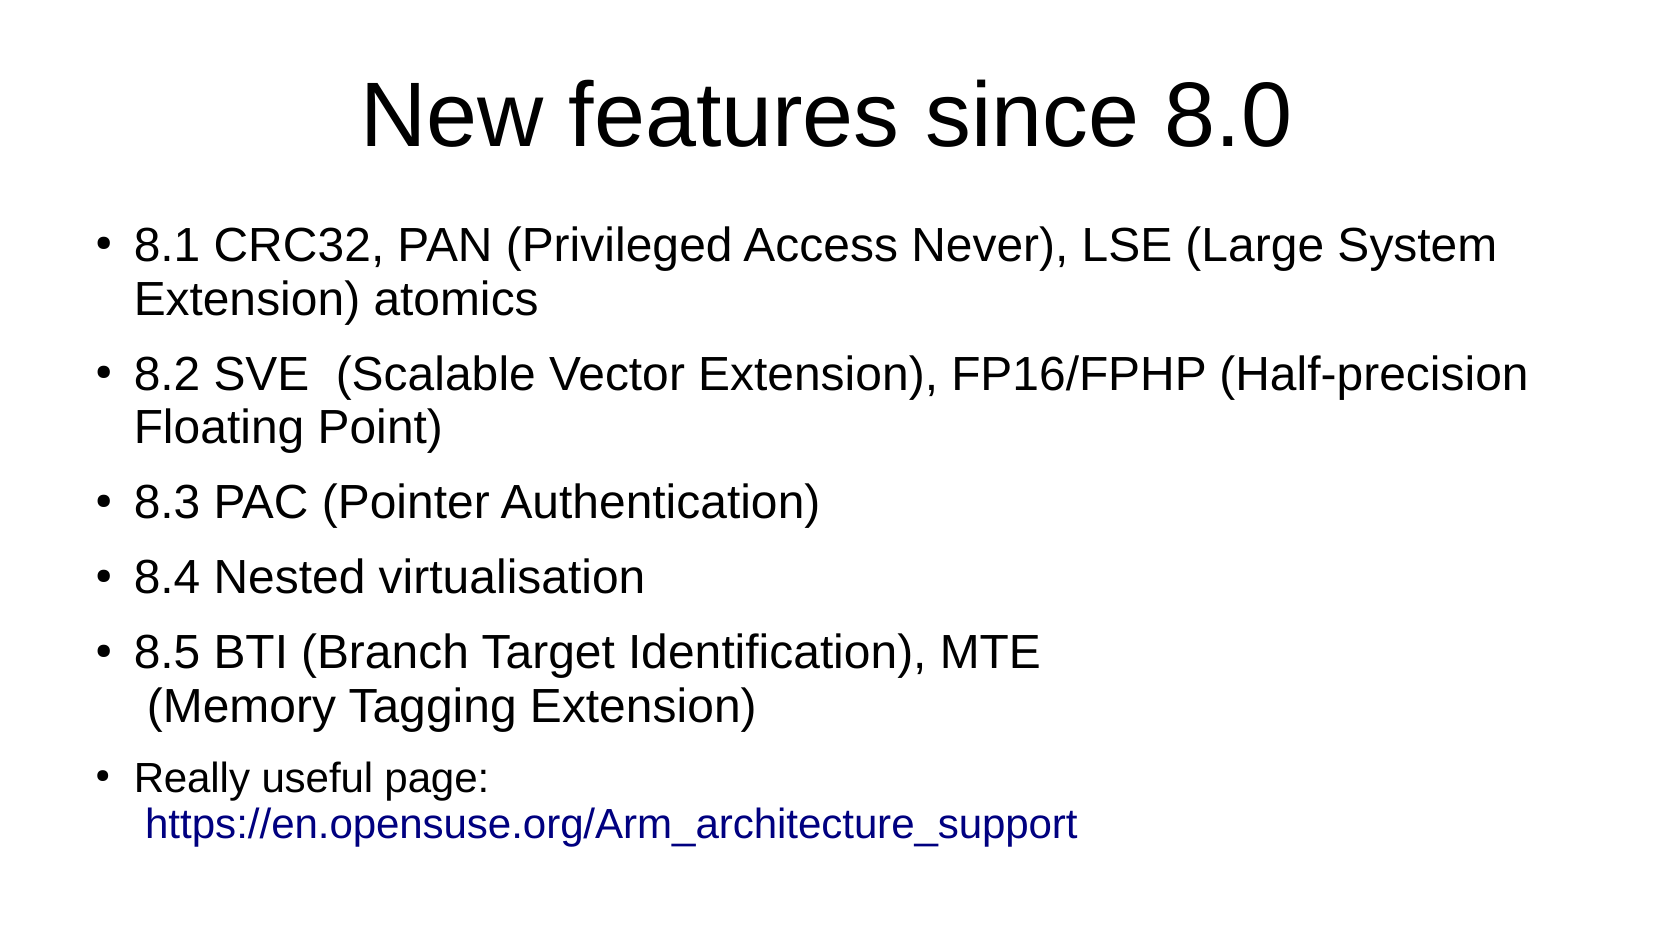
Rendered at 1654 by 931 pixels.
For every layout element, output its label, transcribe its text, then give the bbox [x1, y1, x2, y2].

list 8.1 CRC32, PAN (Privileged Access Never), LSE (Large System Extension) atomics 8.2 SVE (Scalable Vector Extension), FP16/FPHP (Half-precision Floating Point) 8.3 PAC (Pointer Authentication) 8.4 Nested virtualisation 8.5 BTI (Branch Target Identification), MTE (Memory Tagging Extension) Really useful page: https://en.opensuse.org/Arm_architecture_support [82, 217, 1571, 857]
title New features since 8.0 [82, 37, 1571, 193]
